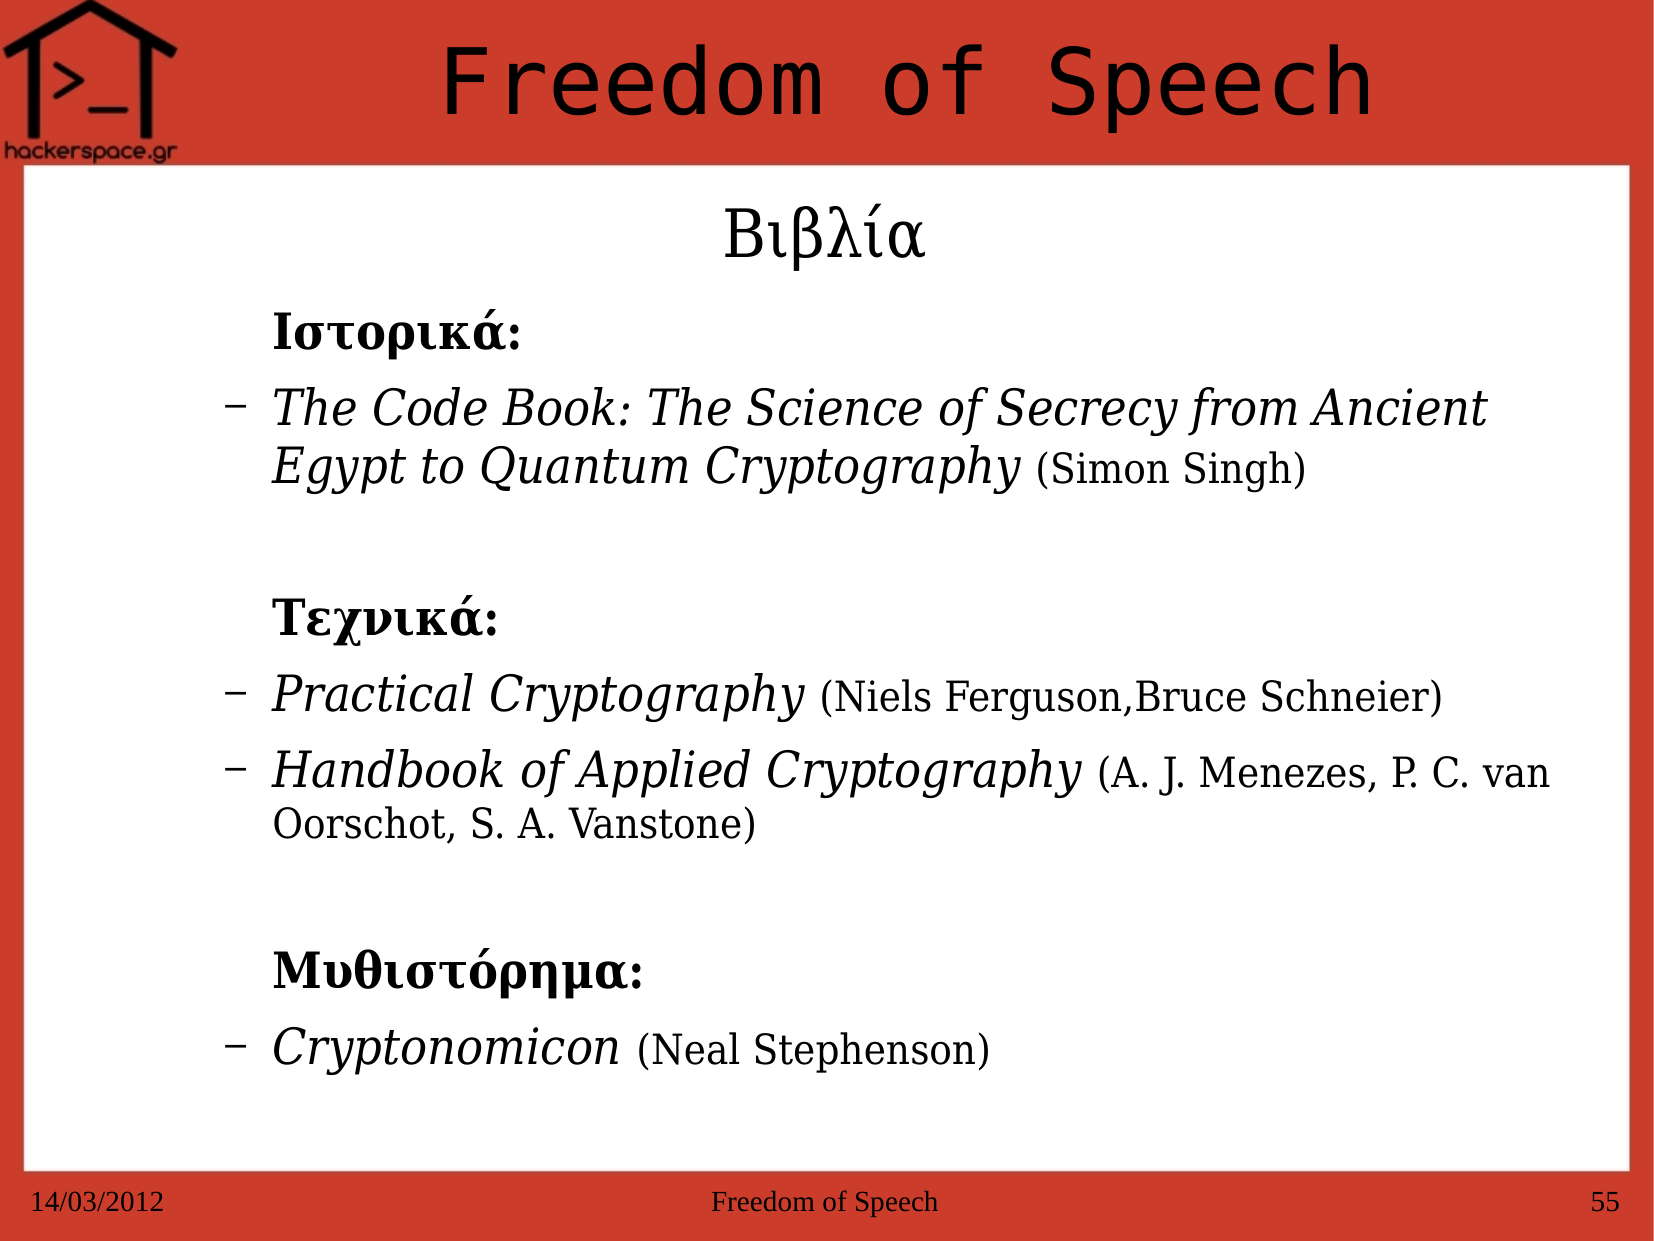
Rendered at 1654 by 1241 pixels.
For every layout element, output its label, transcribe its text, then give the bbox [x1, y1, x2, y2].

picture [0, 0, 1654, 1241]
list Βιβλία Ιστορικά: The Code Book: The Science of Secrecy from Ancient Egypt to Quantum Cryptography (Simon Singh) Τεχνικά: Practical Cryptography (Niels Ferguson,Bruce Schneier) Handbook of Applied Cryptography (A. J. Menezes, P. C. van Oorschot, S. A. Vanstone) Μυθιστόρημα: Cryptonomicon (Neal Stephenson) [60, 195, 1591, 1141]
title Freedom of Speech [195, 15, 1621, 151]
